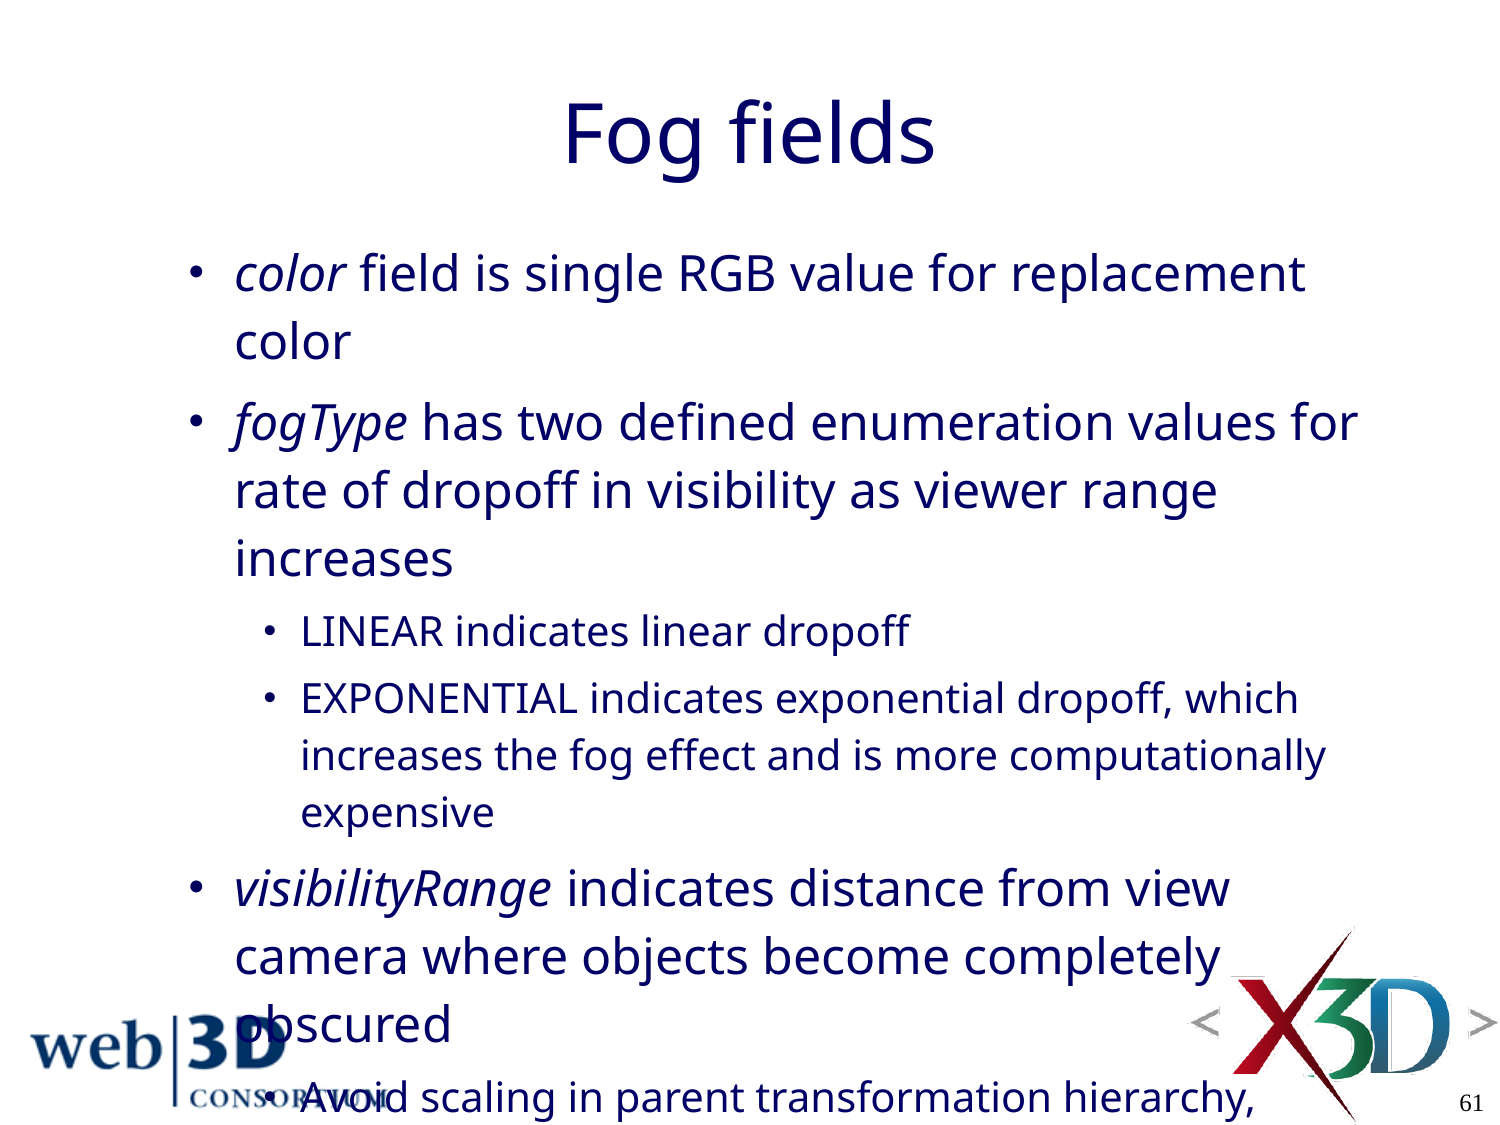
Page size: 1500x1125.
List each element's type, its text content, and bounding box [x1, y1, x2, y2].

picture [1187, 926, 1500, 1125]
list color field is single RGB value for replacement color fogType has two defined enumeration values for rate of dropoff in visibility as viewer range increases LINEAR indicates linear dropoff EXPONENTIAL indicates exponential dropoff, which increases the fog effect and is more computationally expensive visibilityRange indicates distance from view camera where objects become completely obscured Avoid scaling in parent transformation hierarchy, otherwise this value will no longer be in meters [112, 237, 1388, 986]
picture [12, 998, 413, 1118]
picture [400, 1029, 413, 1039]
title Fog fields [112, 44, 1388, 218]
picture [400, 1018, 413, 1026]
